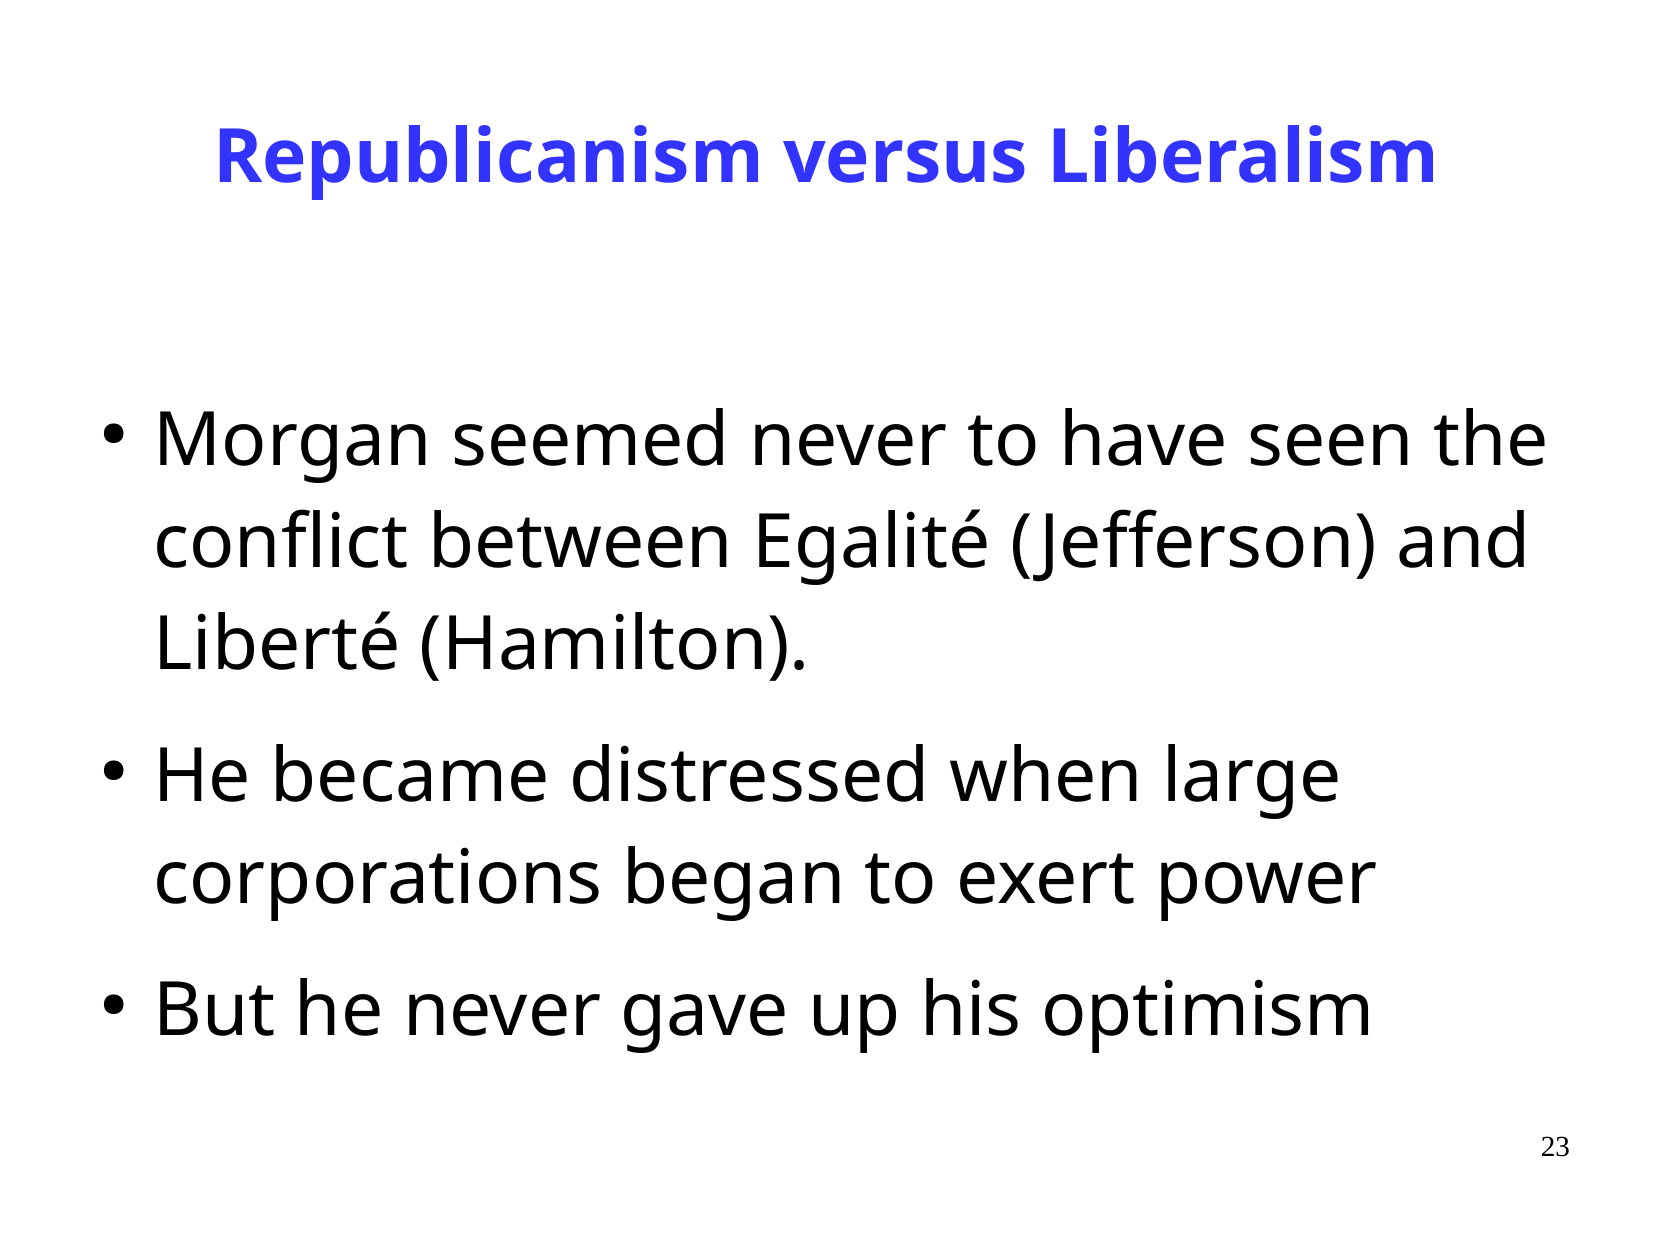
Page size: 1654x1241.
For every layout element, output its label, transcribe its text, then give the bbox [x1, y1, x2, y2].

list Morgan seemed never to have seen the conflict between Egalité (Jefferson) and Liberté (Hamilton). He became distressed when large corporations began to exert power But he never gave up his optimism [82, 384, 1571, 1204]
title Republicanism versus Liberalism [82, 49, 1571, 257]
